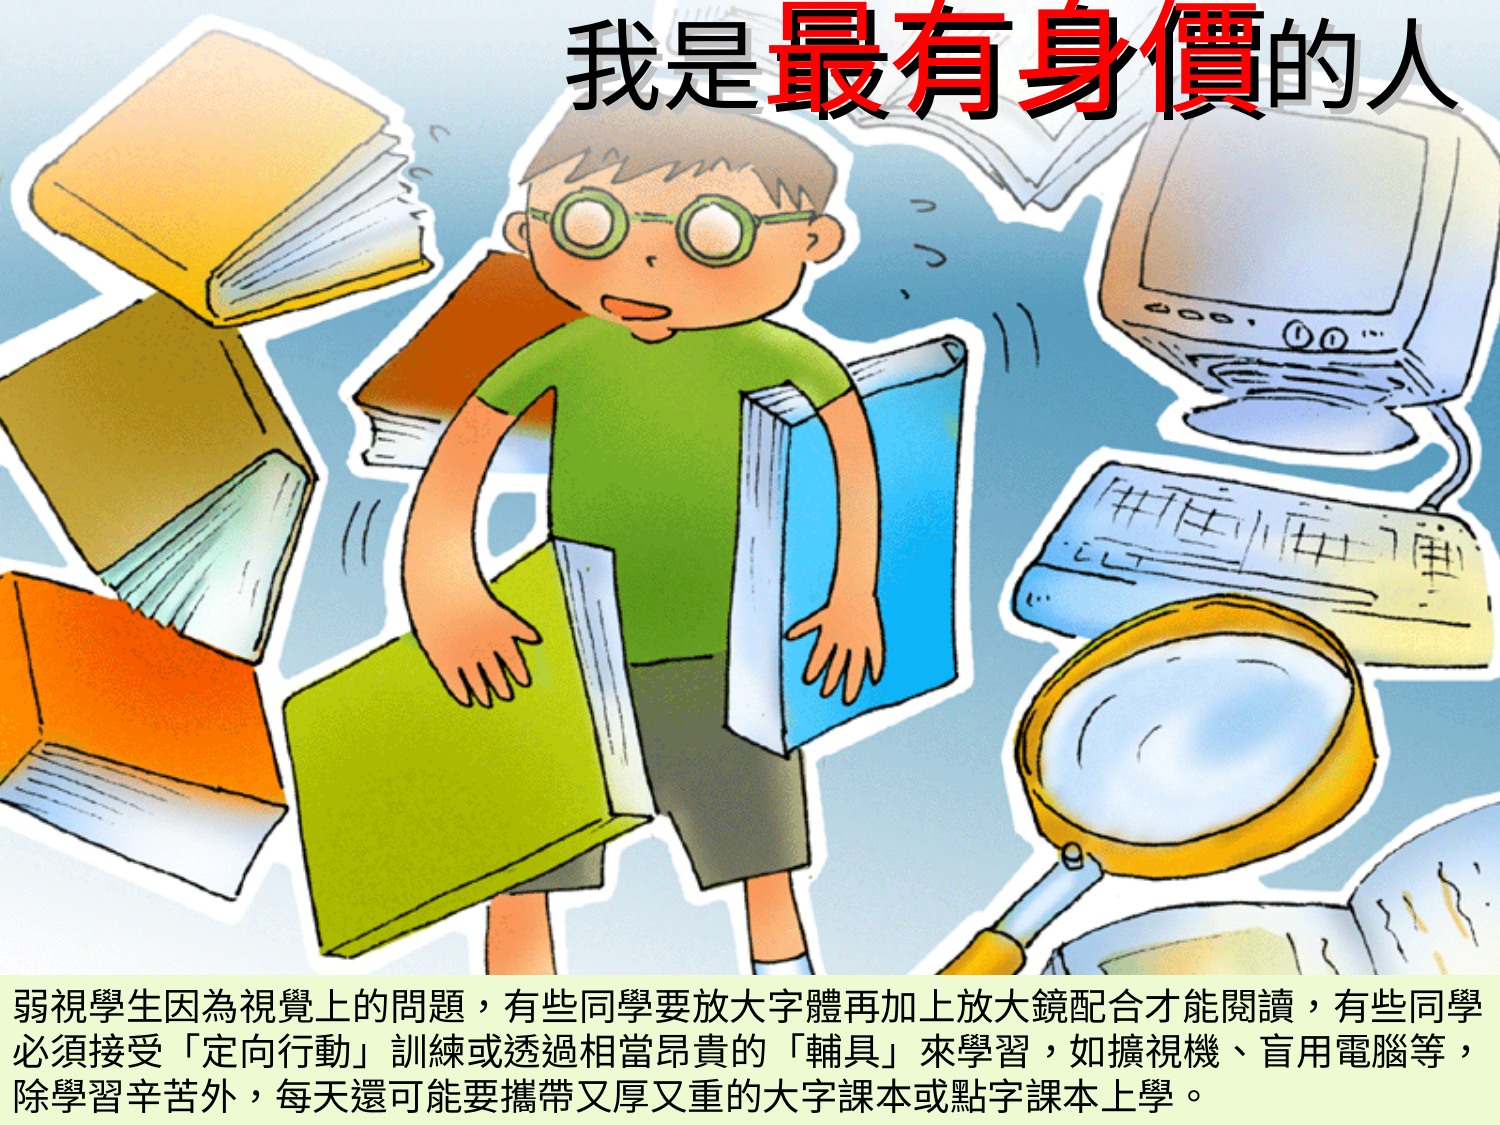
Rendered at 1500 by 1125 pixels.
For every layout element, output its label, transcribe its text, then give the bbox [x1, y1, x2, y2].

subtitle 弱視學生因為視覺上的問題，有些同學要放大字體再加上放大鏡配合才能閱讀，有些同學必須接受「定向行動」訓練或透過相當昂貴的「輔具」來學習，如擴視機、盲用電腦等，除學習辛苦外，每天還可能要攜帶又厚又重的大字課本或點字課本上學。 [0, 975, 1500, 1125]
title 我是最有身價的人 [525, 0, 1500, 138]
picture [0, 0, 1500, 975]
